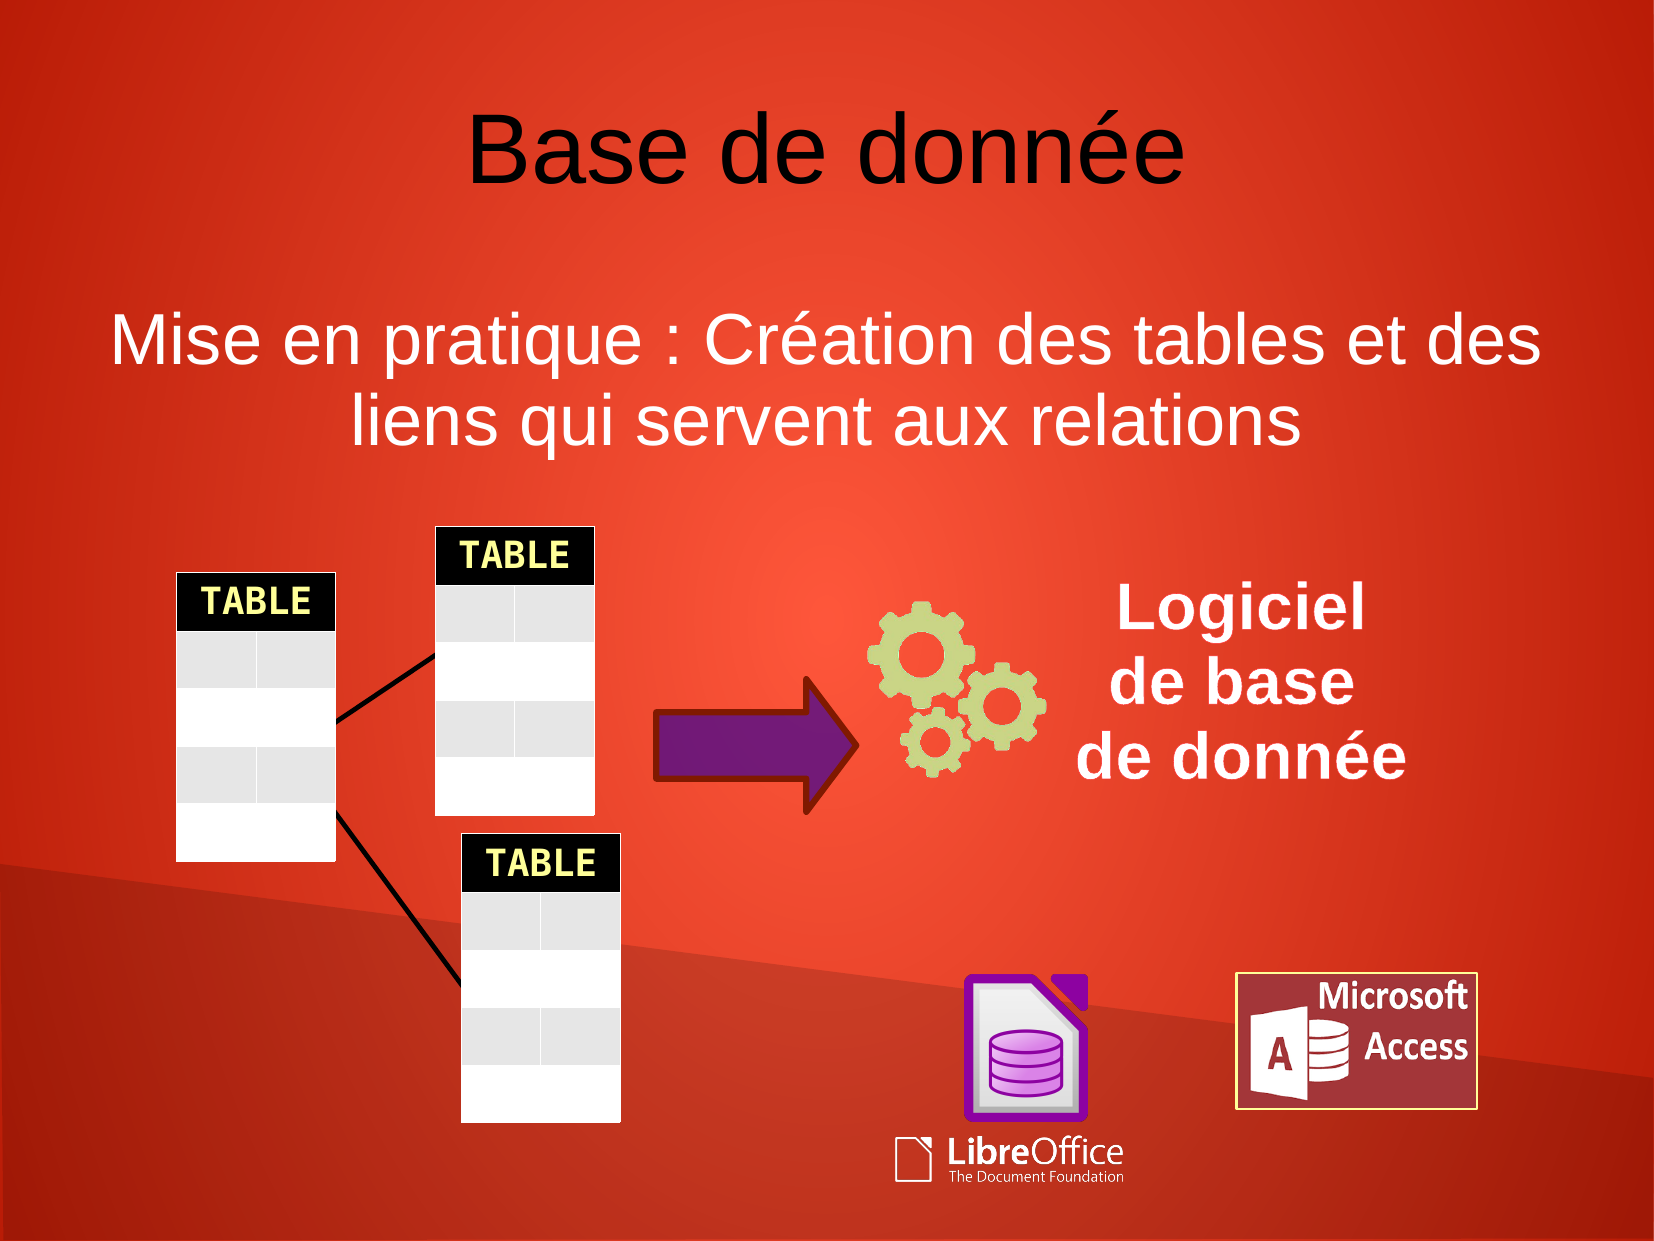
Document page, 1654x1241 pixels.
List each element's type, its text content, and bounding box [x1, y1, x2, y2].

table_cell [541, 1008, 620, 1065]
table_cell [177, 804, 256, 861]
table_cell [541, 951, 620, 1007]
list Mise en pratique : Création des tables et des liens qui servent aux relations [82, 299, 1571, 1019]
table_cell [462, 1008, 540, 1065]
table_cell [462, 951, 540, 1007]
text_box Logiciel de base de donnée [1088, 634, 1394, 728]
table_header TABLE [436, 527, 594, 585]
table_cell [541, 893, 620, 950]
table_cell [462, 893, 540, 950]
table_cell [436, 643, 514, 700]
table_cell [436, 586, 514, 642]
table_header TABLE [177, 573, 335, 631]
table_cell [436, 758, 514, 815]
table_cell [177, 632, 256, 688]
table_cell [541, 1066, 620, 1122]
title Base de donnée [82, 47, 1571, 252]
picture [964, 974, 1088, 1123]
table_cell [515, 701, 594, 757]
table_cell [257, 804, 335, 861]
picture [1237, 974, 1477, 1109]
text_box [656, 679, 854, 812]
picture [895, 1135, 1123, 1182]
table_cell [177, 689, 256, 746]
table_cell [515, 586, 594, 642]
table_cell [436, 701, 514, 757]
table_cell [462, 1066, 540, 1122]
table_header TABLE [462, 834, 620, 892]
table_cell [515, 758, 594, 815]
table_cell [257, 632, 335, 688]
picture [854, 579, 1065, 813]
table_cell [257, 747, 335, 803]
table_cell [257, 689, 335, 746]
table_cell [177, 747, 256, 803]
table_cell [515, 643, 594, 700]
